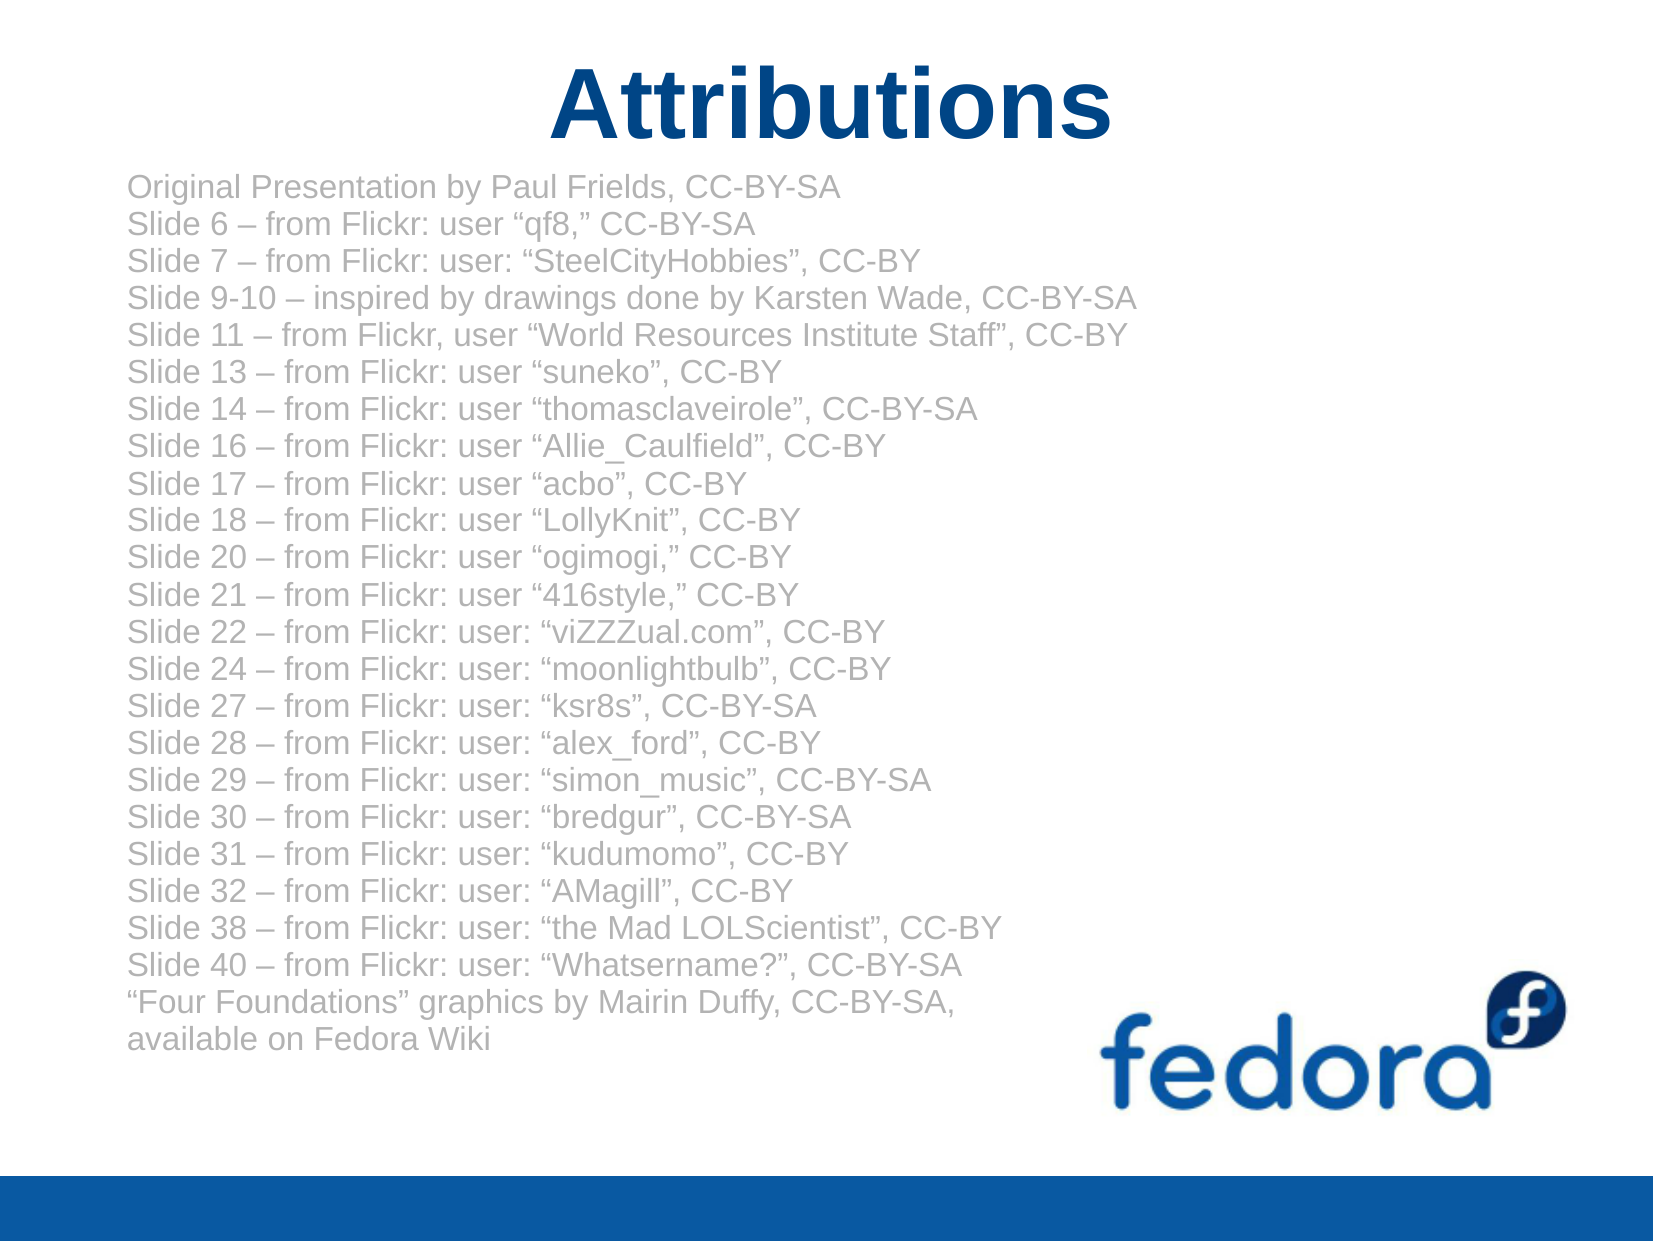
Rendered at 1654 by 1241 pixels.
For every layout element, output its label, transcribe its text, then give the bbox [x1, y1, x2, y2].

picture [1087, 959, 1575, 1125]
title Attributions [87, 0, 1576, 208]
picture [0, 1176, 1653, 1241]
list Original Presentation by Paul Frields, CC-BY-SA Slide 6 – from Flickr: user “qf8,” CC-BY-SA Slide 7 – from Flickr: user: “SteelCityHobbies”, CC-BY Slide 9-10 – inspired by drawings done by Karsten Wade, CC-BY-SA Slide 11 – from Flickr, user “World Resources Institute Staff”, CC-BY Slide 13 – from Flickr: user “suneko”, CC-BY Slide 14 – from Flickr: user “thomasclaveirole”, CC-BY-SA Slide 16 – from Flickr: user “Allie_Caulfield”, CC-BY Slide 17 – from Flickr: user “acbo”, CC-BY Slide 18 – from Flickr: user “LollyKnit”, CC-BY Slide 20 – from Flickr: user “ogimogi,” CC-BY Slide 21 – from Flickr: user “416style,” CC-BY Slide 22 – from Flickr: user: “viZZZual.com”, CC-BY Slide 24 – from Flickr: user: “moonlightbulb”, CC-BY Slide 27 – from Flickr: user: “ksr8s”, CC-BY-SA Slide 28 – from Flickr: user: “alex_ford”, CC-BY Slide 29 – from Flickr: user: “simon_music”, CC-BY-SA Slide 30 – from Flickr: user: “bredgur”, CC-BY-SA Slide 31 – from Flickr: user: “kudumomo”, CC-BY Slide 32 – from Flickr: user: “AMagill”, CC-BY Slide 38 – from Flickr: user: “the Mad LOLScientist”, CC-BY Slide 40 – from Flickr: user: “Whatsername?”, CC-BY-SA “Four Foundations” graphics by Mairin Duffy, CC-BY-SA, available on Fedora Wiki [55, 168, 1549, 1100]
